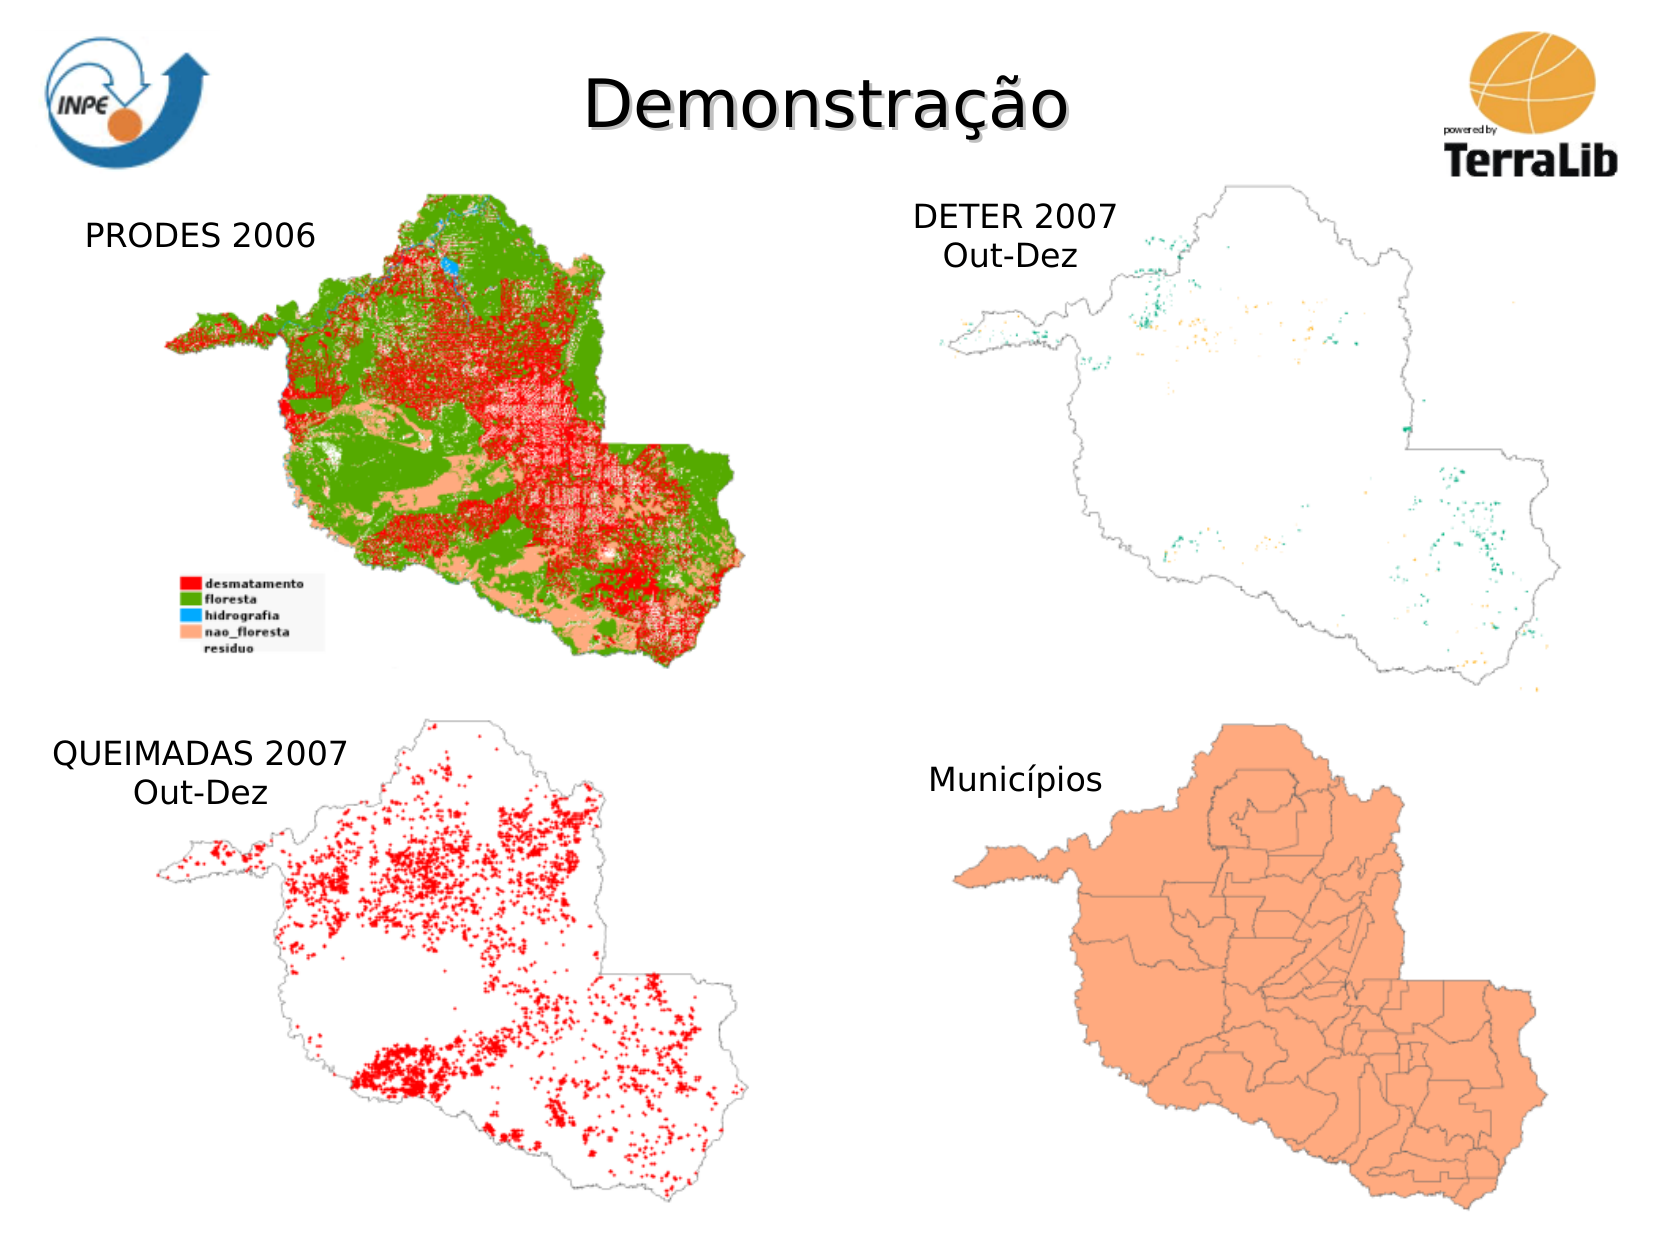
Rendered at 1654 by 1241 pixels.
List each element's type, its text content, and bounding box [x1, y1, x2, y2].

text_box PRODES 2006 [82, 206, 319, 266]
title Demonstração [206, 25, 1447, 184]
picture [35, 29, 768, 680]
picture [939, 708, 1571, 1227]
text_box QUEIMADAS 2007 Out-Dez [82, 744, 319, 804]
picture [136, 708, 768, 1218]
picture [939, 29, 1619, 697]
text_box Municípios [897, 750, 1134, 810]
picture [314, 743, 322, 762]
text_box DETER 2007 Out-Dez [897, 206, 1134, 266]
